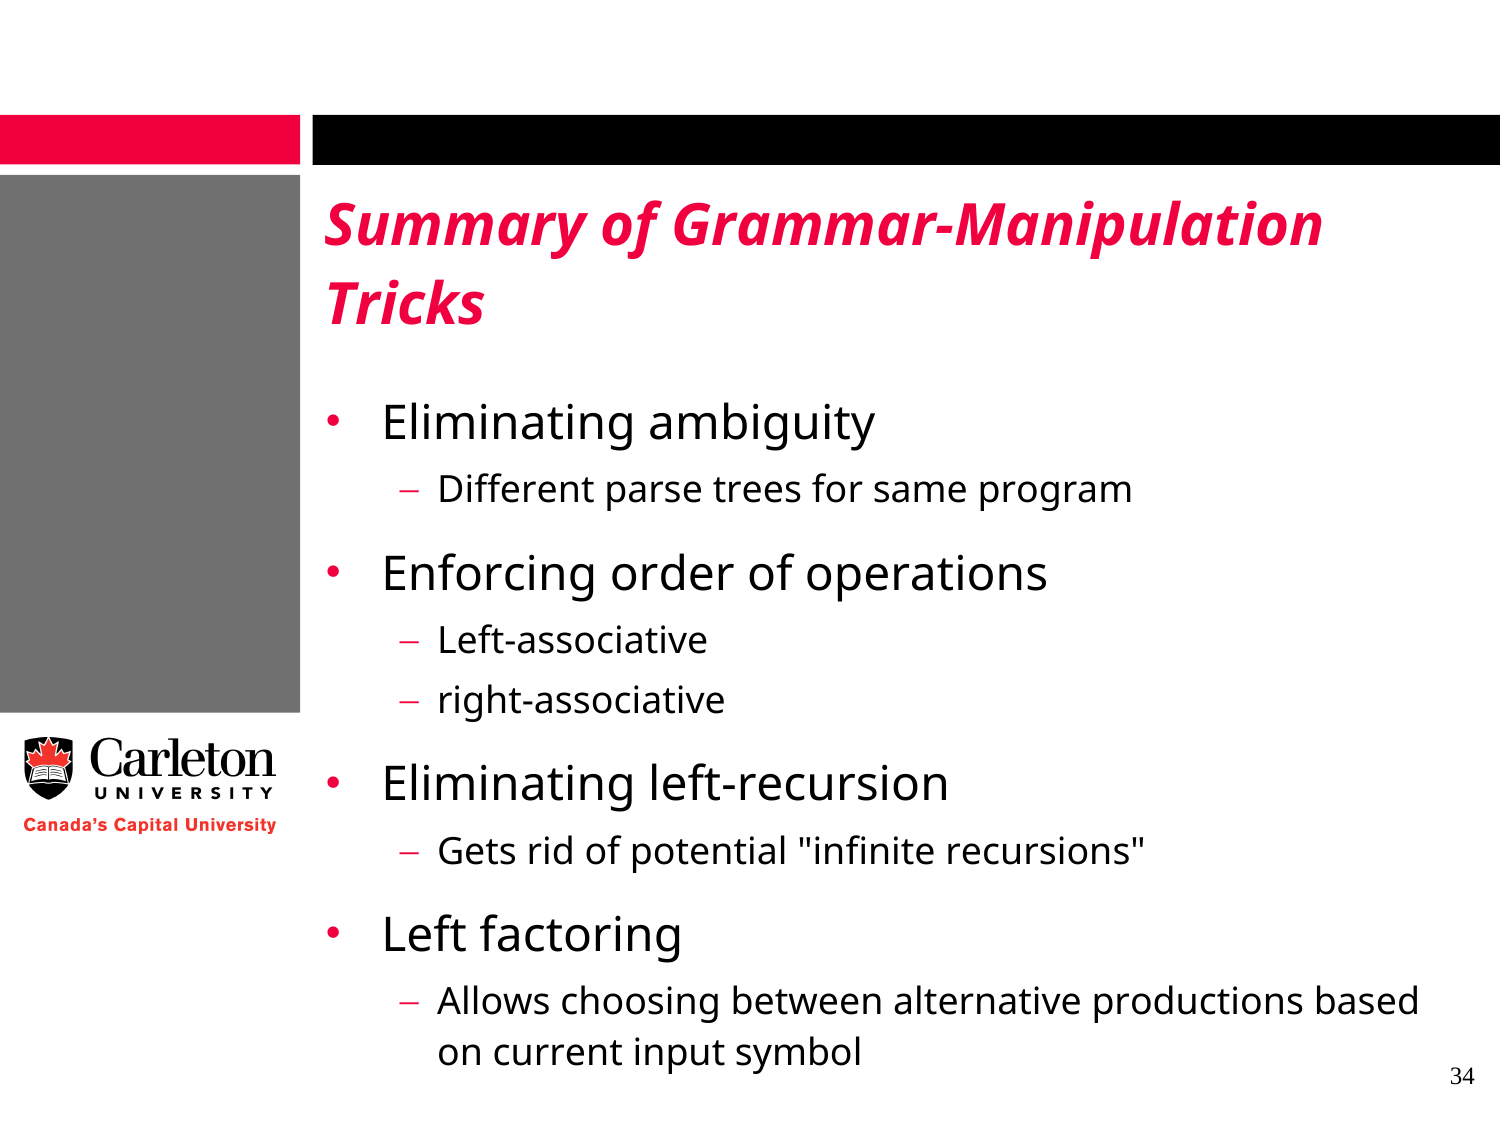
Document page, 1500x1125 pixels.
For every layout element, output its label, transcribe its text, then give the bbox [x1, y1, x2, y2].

list Eliminating ambiguity Different parse trees for same program Enforcing order of operations Left-associative right-associative Eliminating left-recursion Gets rid of potential "infinite recursions" Left factoring Allows choosing between alternative productions based on current input symbol [324, 375, 1450, 1036]
picture [24, 737, 276, 834]
title Summary of Grammar-Manipulation Tricks [324, 194, 1450, 331]
